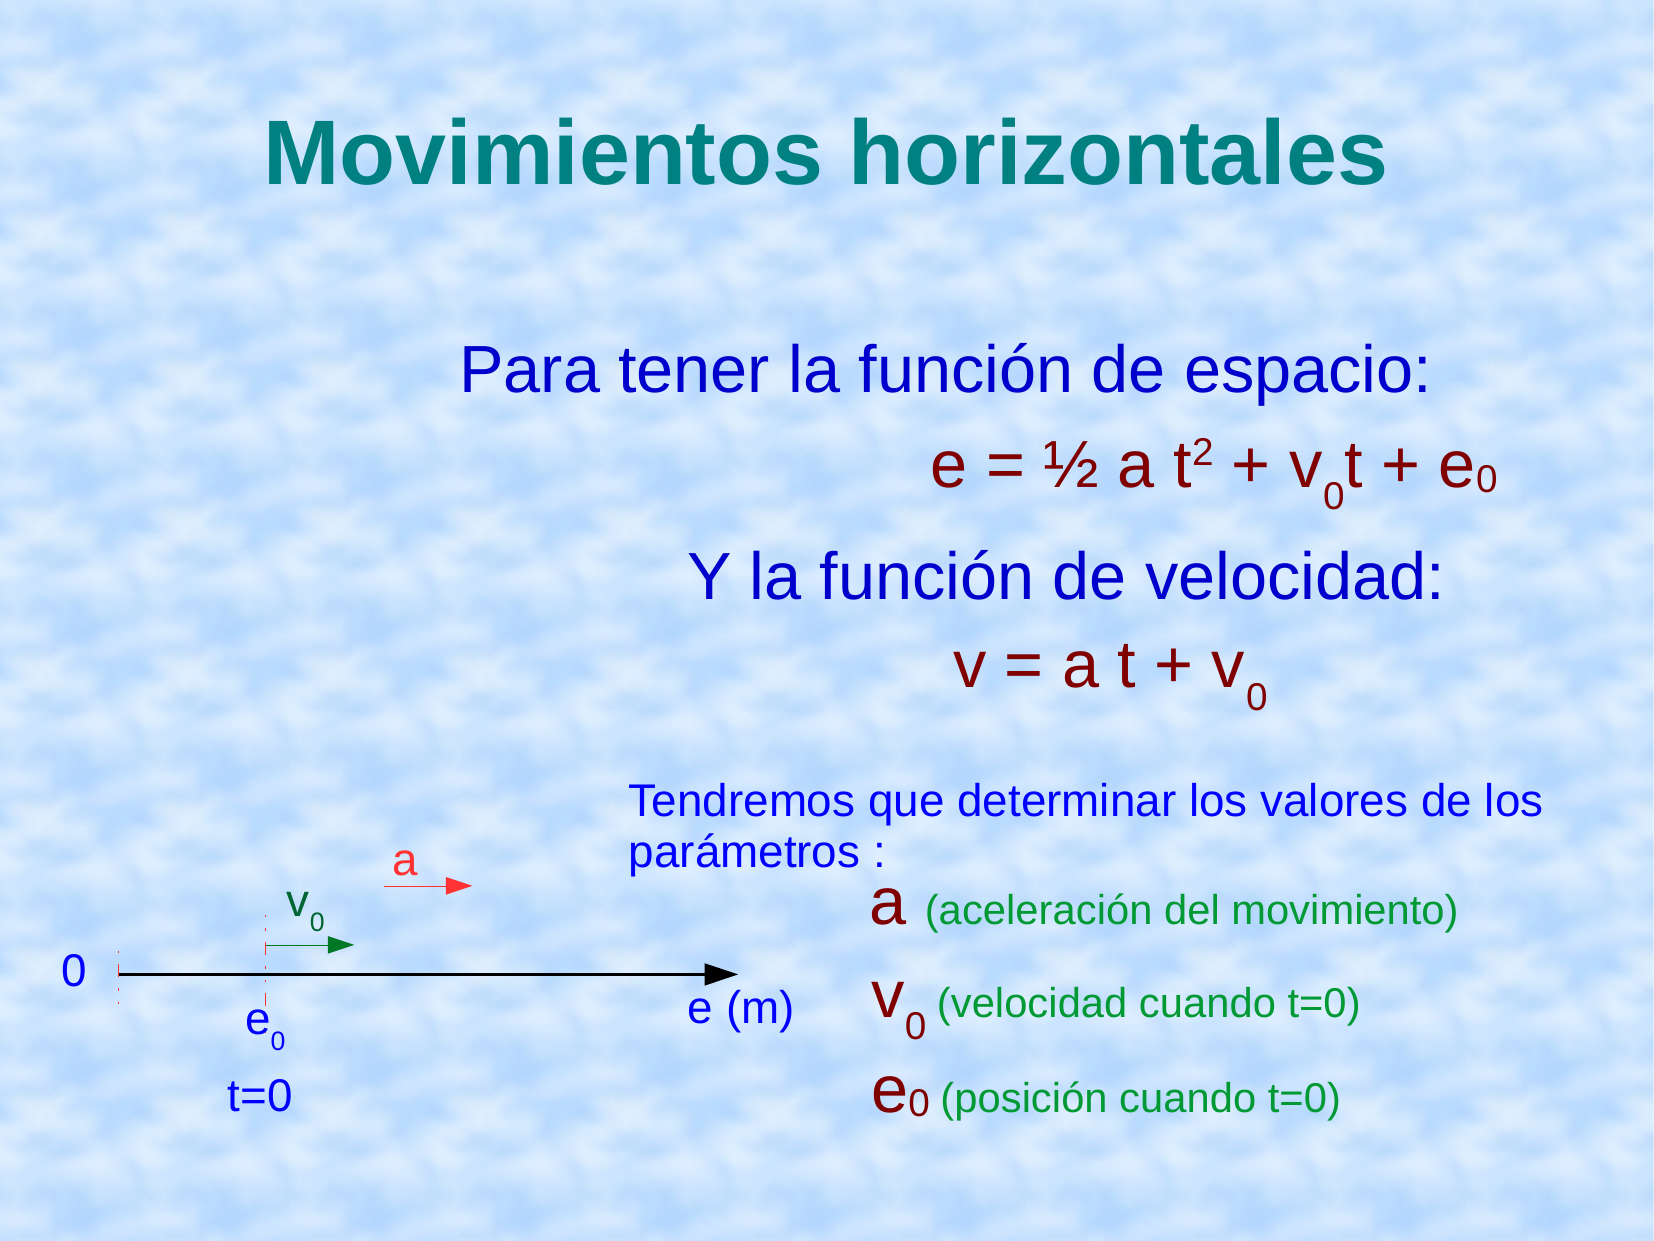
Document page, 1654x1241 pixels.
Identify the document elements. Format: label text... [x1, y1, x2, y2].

text_box a [236, 826, 520, 893]
text_box e0 (posición cuando t=0) [714, 1044, 1595, 1156]
text_box v = a t + v0 [796, 620, 1536, 732]
picture [0, 0, 1654, 1241]
text_box e0 [88, 985, 372, 1063]
text_box e = ½ a t2 + v0t + e0 [774, 419, 1565, 621]
text_box Y la función de velocidad: [531, 531, 1536, 696]
title Movimientos horizontales [82, 49, 1571, 257]
text_box v0 (velocidad cuando t=0) [714, 949, 1595, 1044]
text_box e (m) [531, 974, 714, 1041]
text_box Para tener la función de espacio: [265, 324, 1654, 443]
text_box 0 [0, 937, 89, 1004]
text_box Tendremos que determinar los valores de los parámetros : [472, 767, 1595, 945]
text_box a (aceleración del movimiento) [712, 856, 1595, 950]
text_box t=0 [71, 1062, 355, 1130]
text_box v0 [130, 867, 414, 945]
